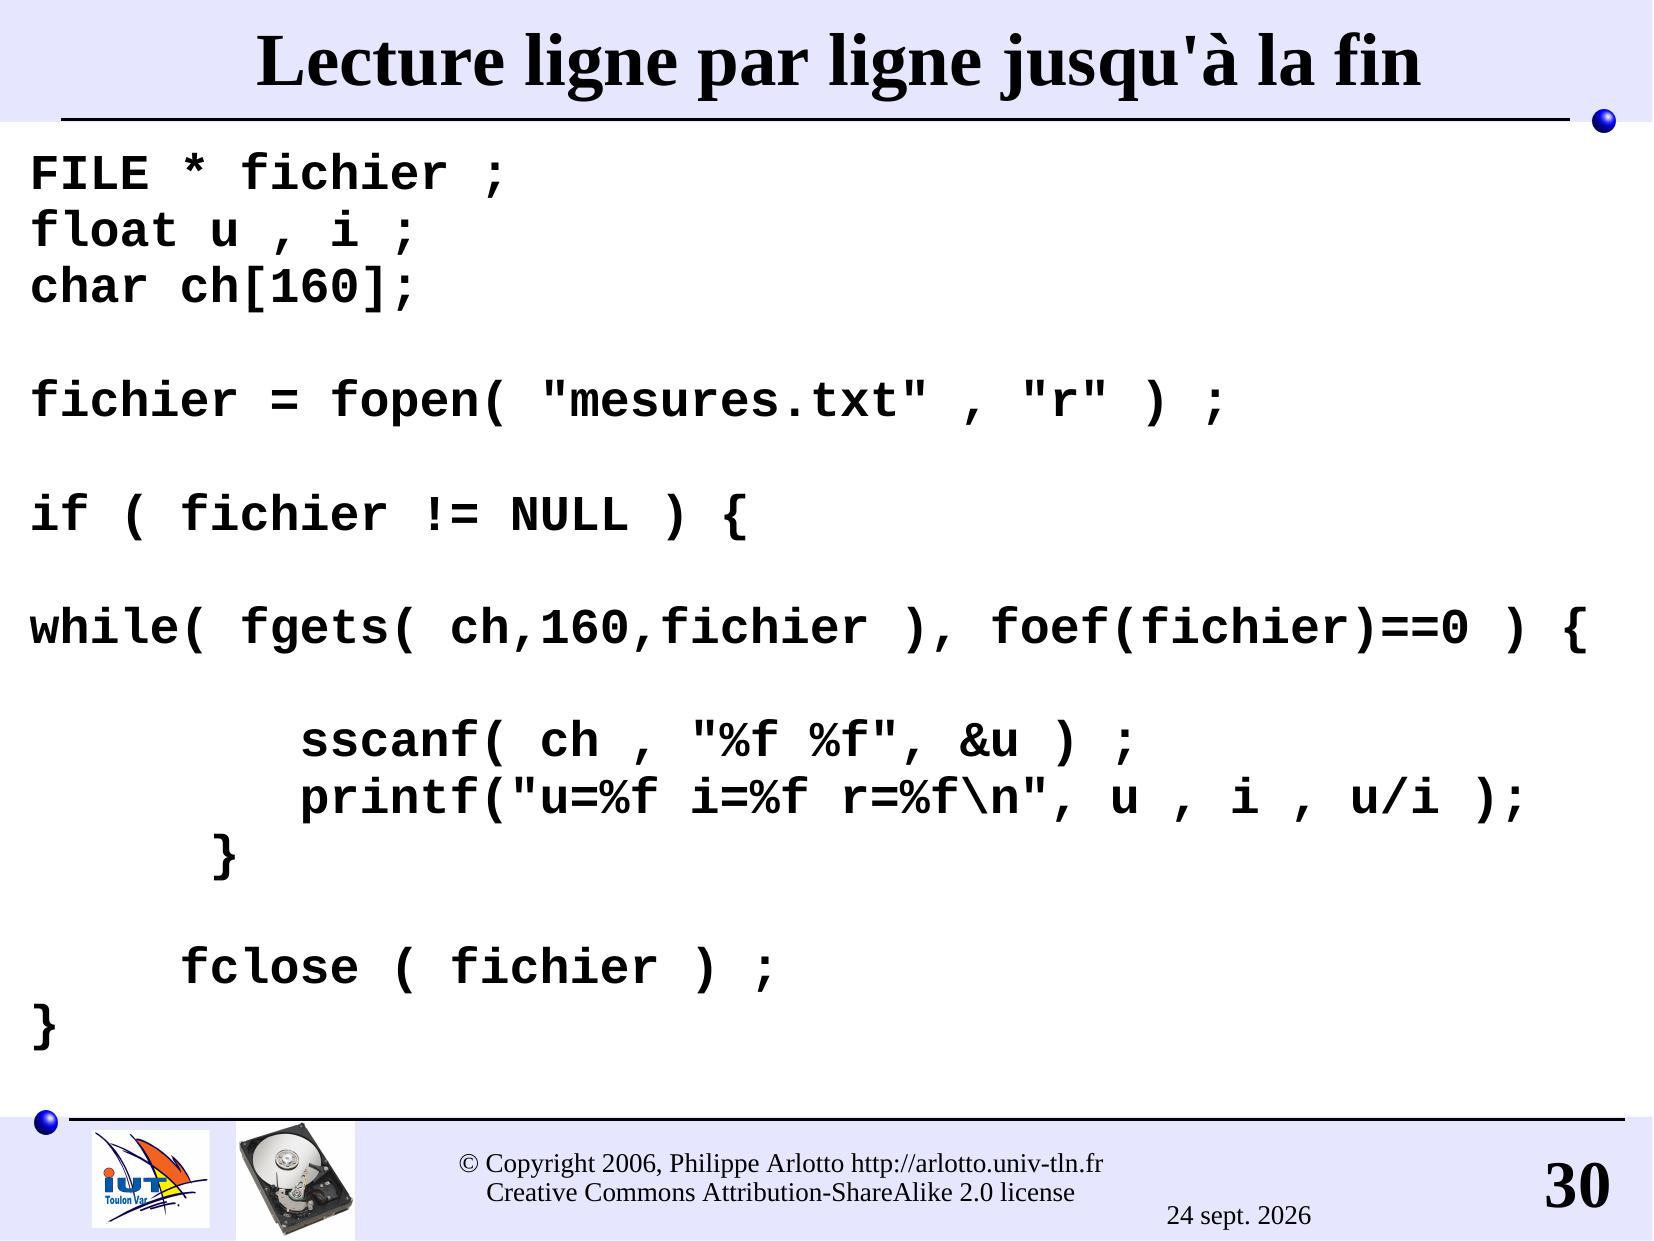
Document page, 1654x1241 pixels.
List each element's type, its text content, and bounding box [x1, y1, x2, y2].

text_box FILE * fichier ; float u , i ; char ch[160]; fichier = fopen( "mesures.txt" , "r" ) ; if ( fichier != NULL ) { while( fgets( ch,160,fichier ), foef(fichier)==0 ) { sscanf( ch , "%f %f", &u ) ; printf("u=%f i=%f r=%f\n", u , i , u/i ); } fclose ( fichier ) ; } [29, 147, 1625, 1080]
picture [236, 1121, 355, 1241]
title Lecture ligne par ligne jusqu'à la fin [95, 11, 1585, 110]
